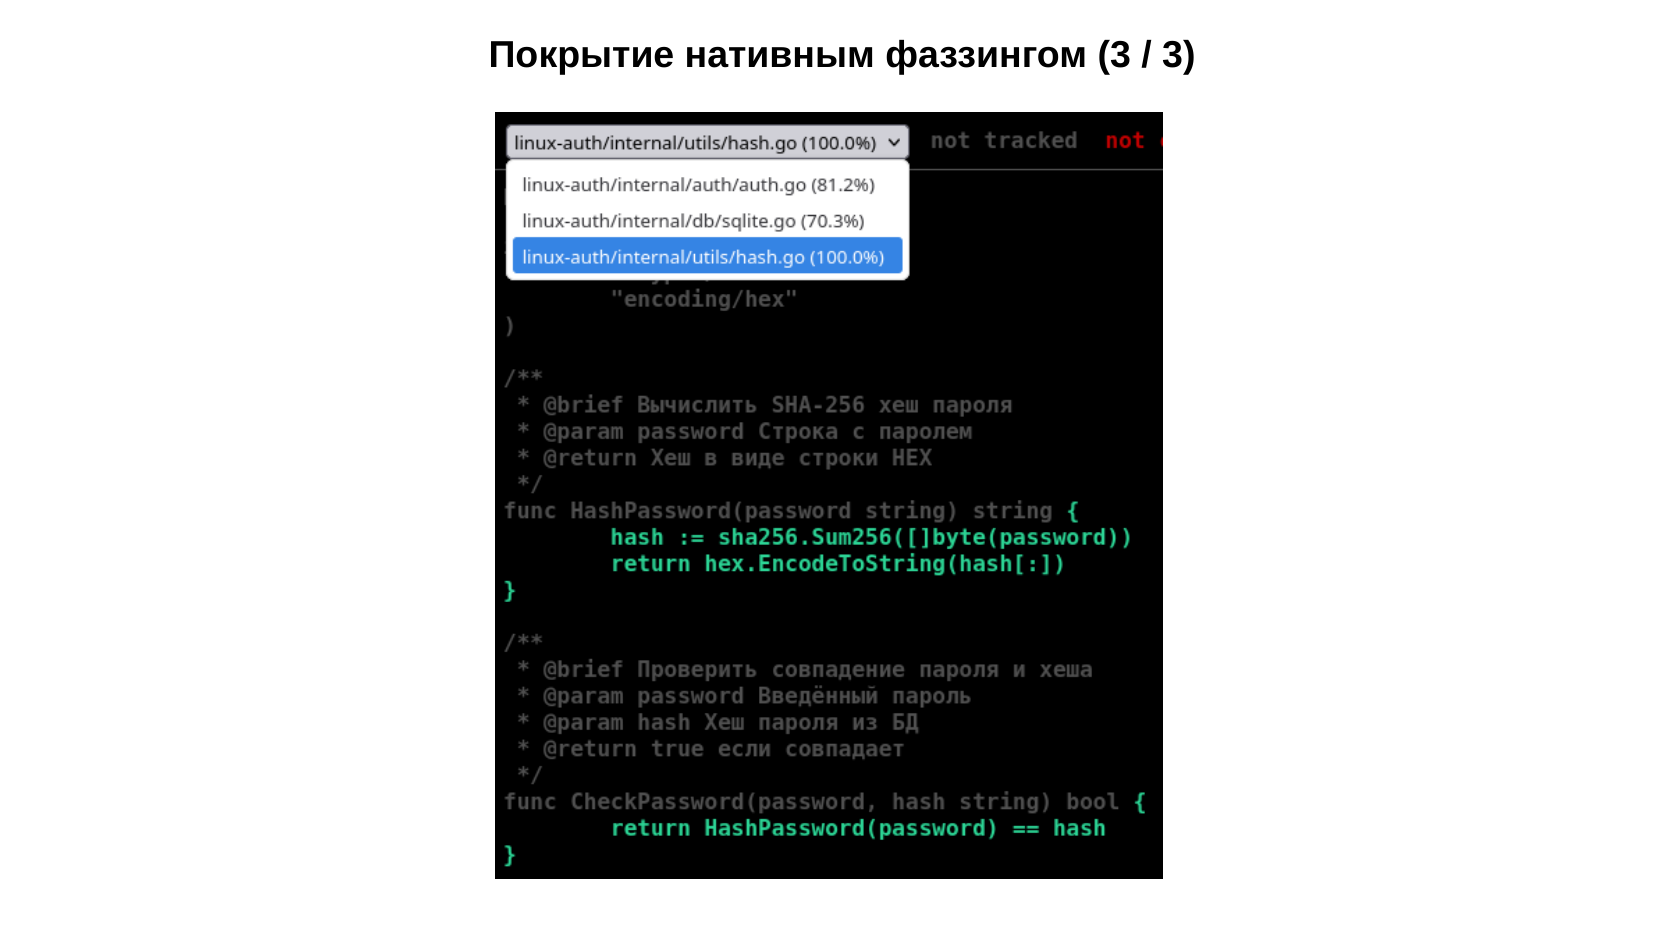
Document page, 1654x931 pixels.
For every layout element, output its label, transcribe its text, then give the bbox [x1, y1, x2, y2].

picture [495, 112, 1163, 879]
text_box Покрытие нативным фаззингом (3 / 3) [73, 25, 1612, 101]
